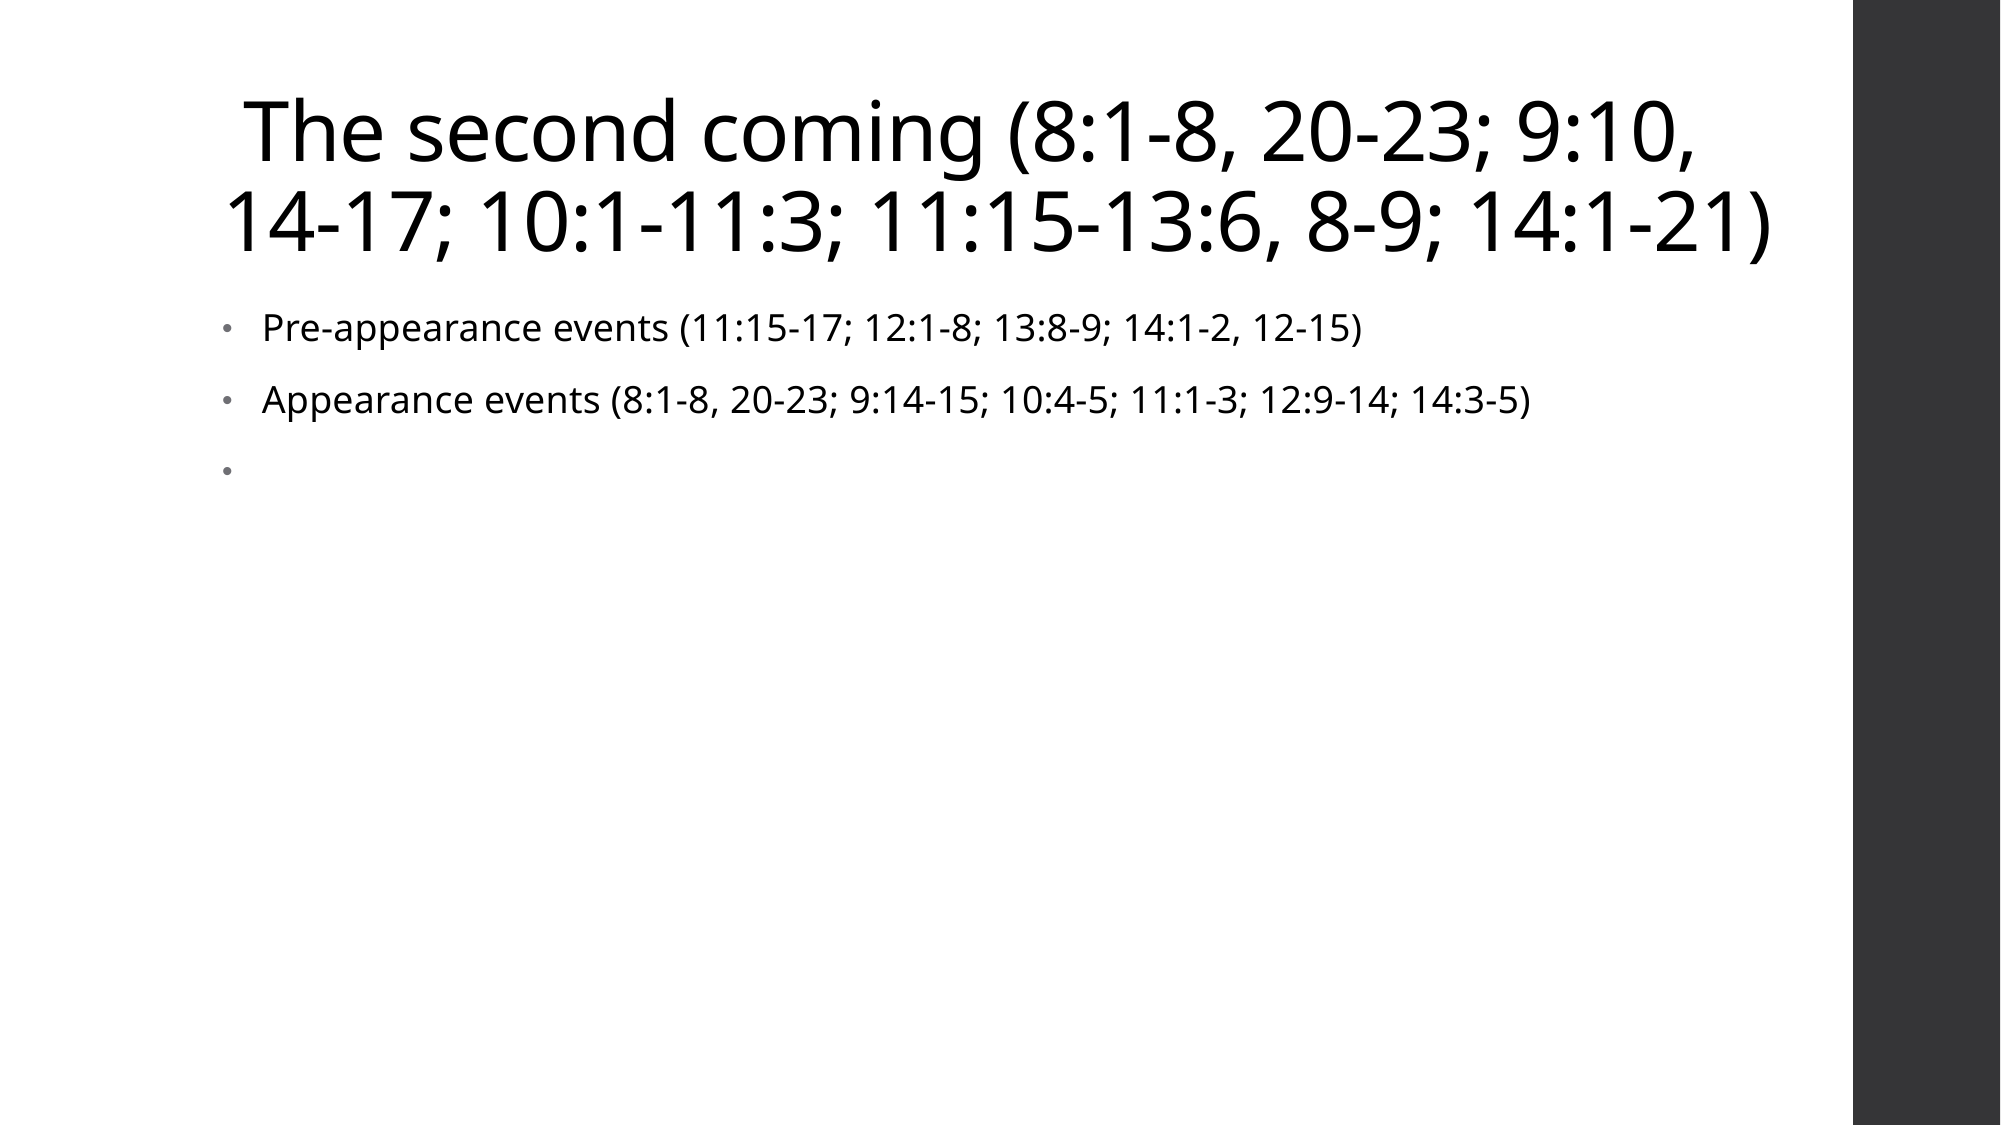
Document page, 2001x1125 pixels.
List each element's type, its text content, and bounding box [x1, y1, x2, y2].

list Pre-appearance events (11:15-17; 12:1-8; 13:8-9; 14:1-2, 12-15) Appearance events (8:1-8, 20-23; 9:14-15; 10:4-5; 11:1-3; 12:9-14; 14:3-5) [206, 299, 1617, 1014]
title The second coming (8:1-8, 20-23; 9:10, 14-17; 10:1-11:3; 11:15-13:6, 8-9; 14:1-21) [206, 60, 1797, 278]
